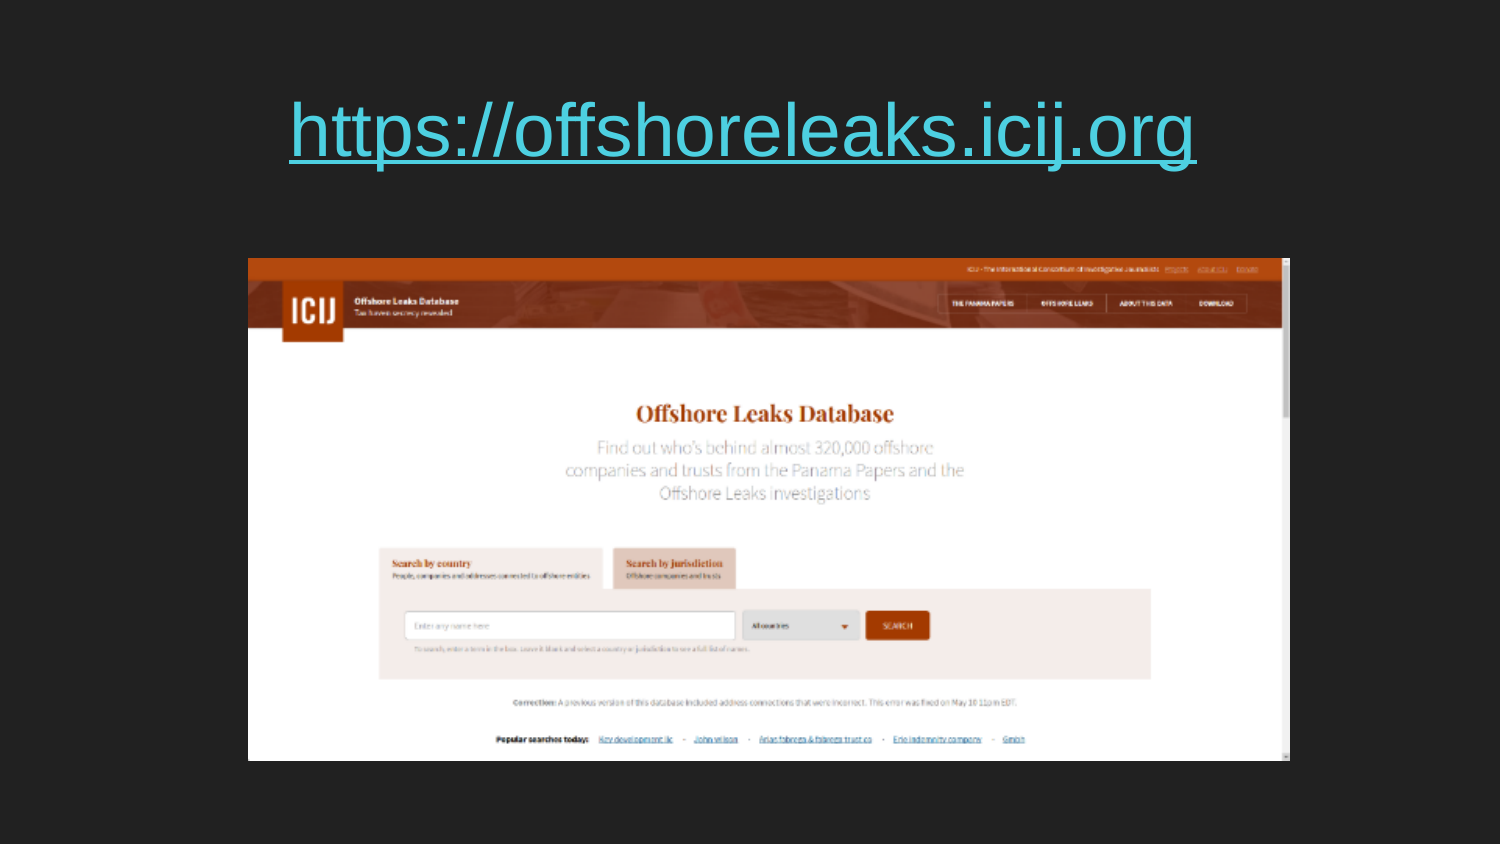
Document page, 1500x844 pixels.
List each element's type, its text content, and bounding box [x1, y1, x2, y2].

title https://offshoreleaks.icij.org [14, 58, 1473, 187]
picture [248, 258, 1290, 761]
